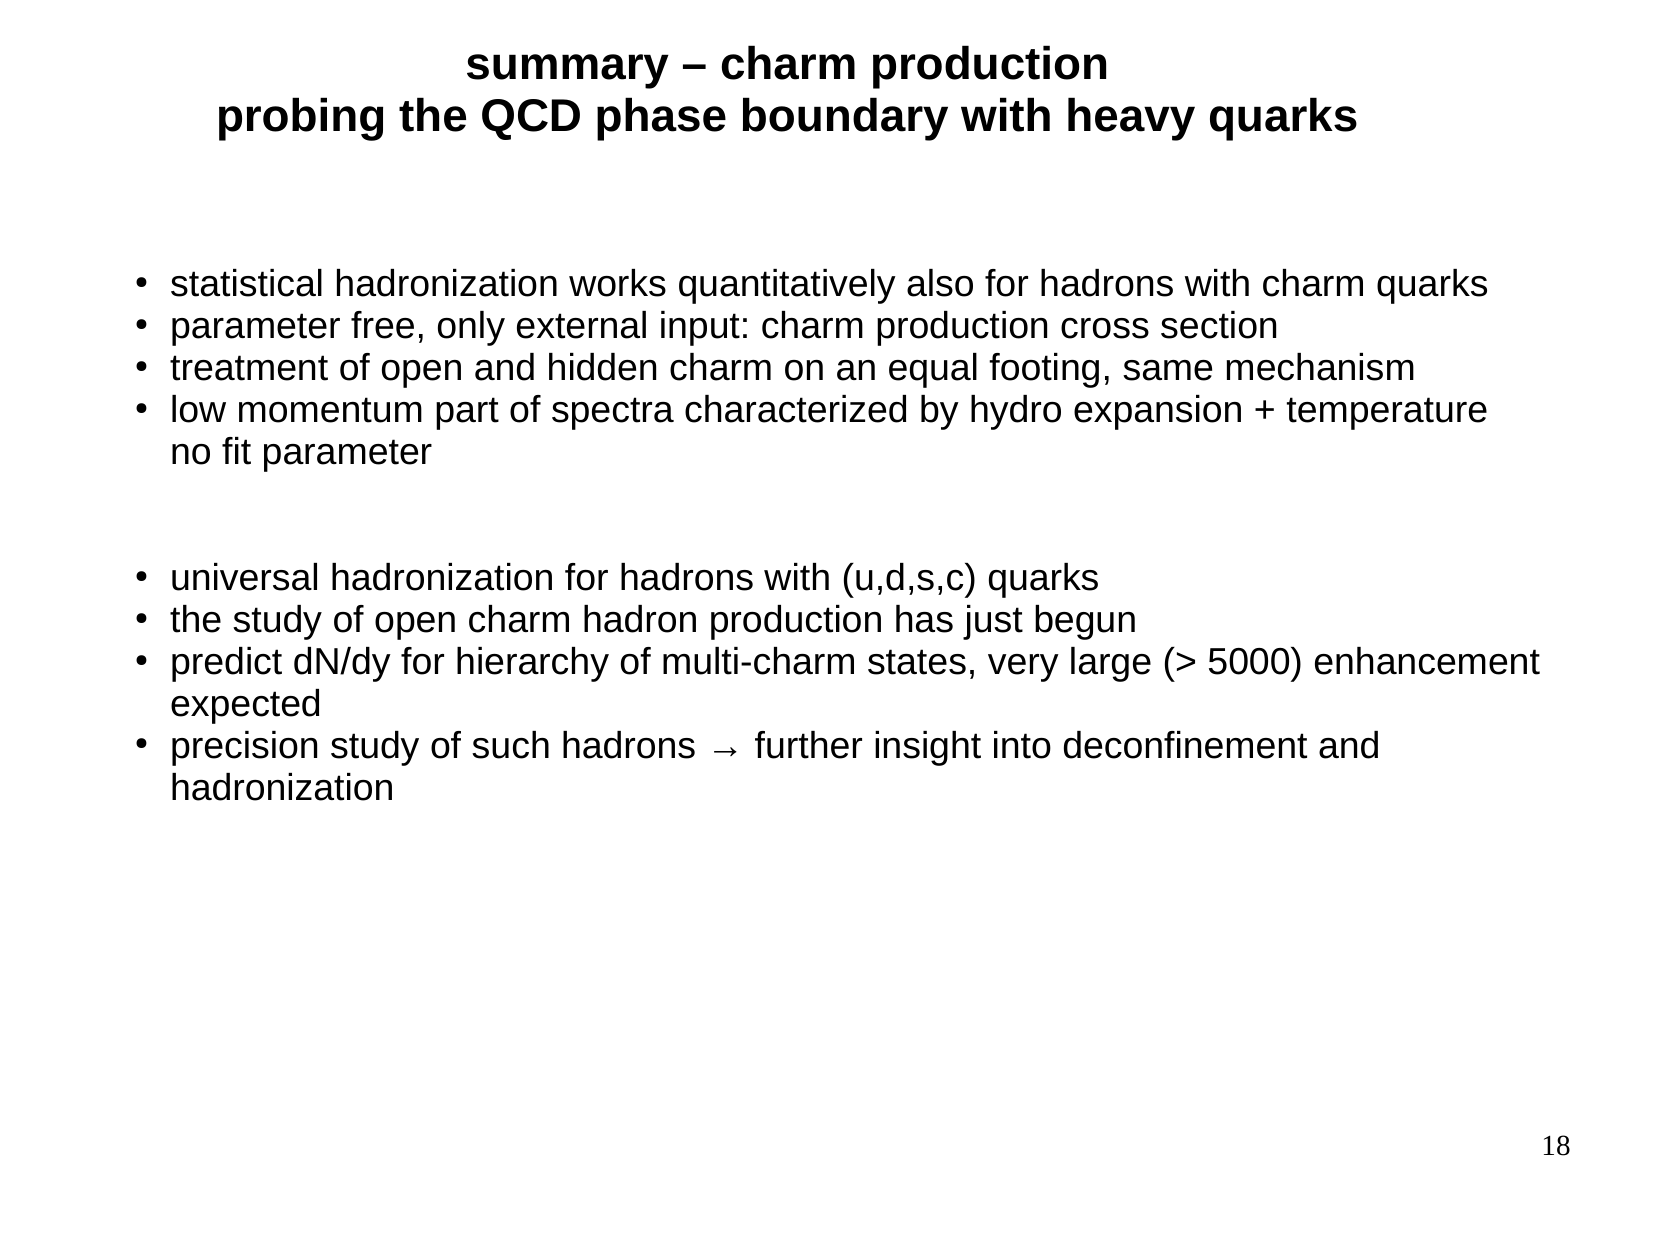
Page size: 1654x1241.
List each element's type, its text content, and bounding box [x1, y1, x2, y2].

text_box statistical hadronization works quantitatively also for hadrons with charm quarks parameter free, only external input: charm production cross section treatment of open and hidden charm on an equal footing, same mechanism low momentum part of spectra characterized by hydro expansion + temperature no fit parameter universal hadronization for hadrons with (u,d,s,c) quarks the study of open charm hadron production has just begun predict dN/dy for hierarchy of multi-charm states, very large (> 5000) enhancement expected precision study of such hadrons → further insight into deconfinement and hadronization [120, 255, 1591, 864]
text_box summary – charm production probing the QCD phase boundary with heavy quarks [195, 30, 1381, 149]
